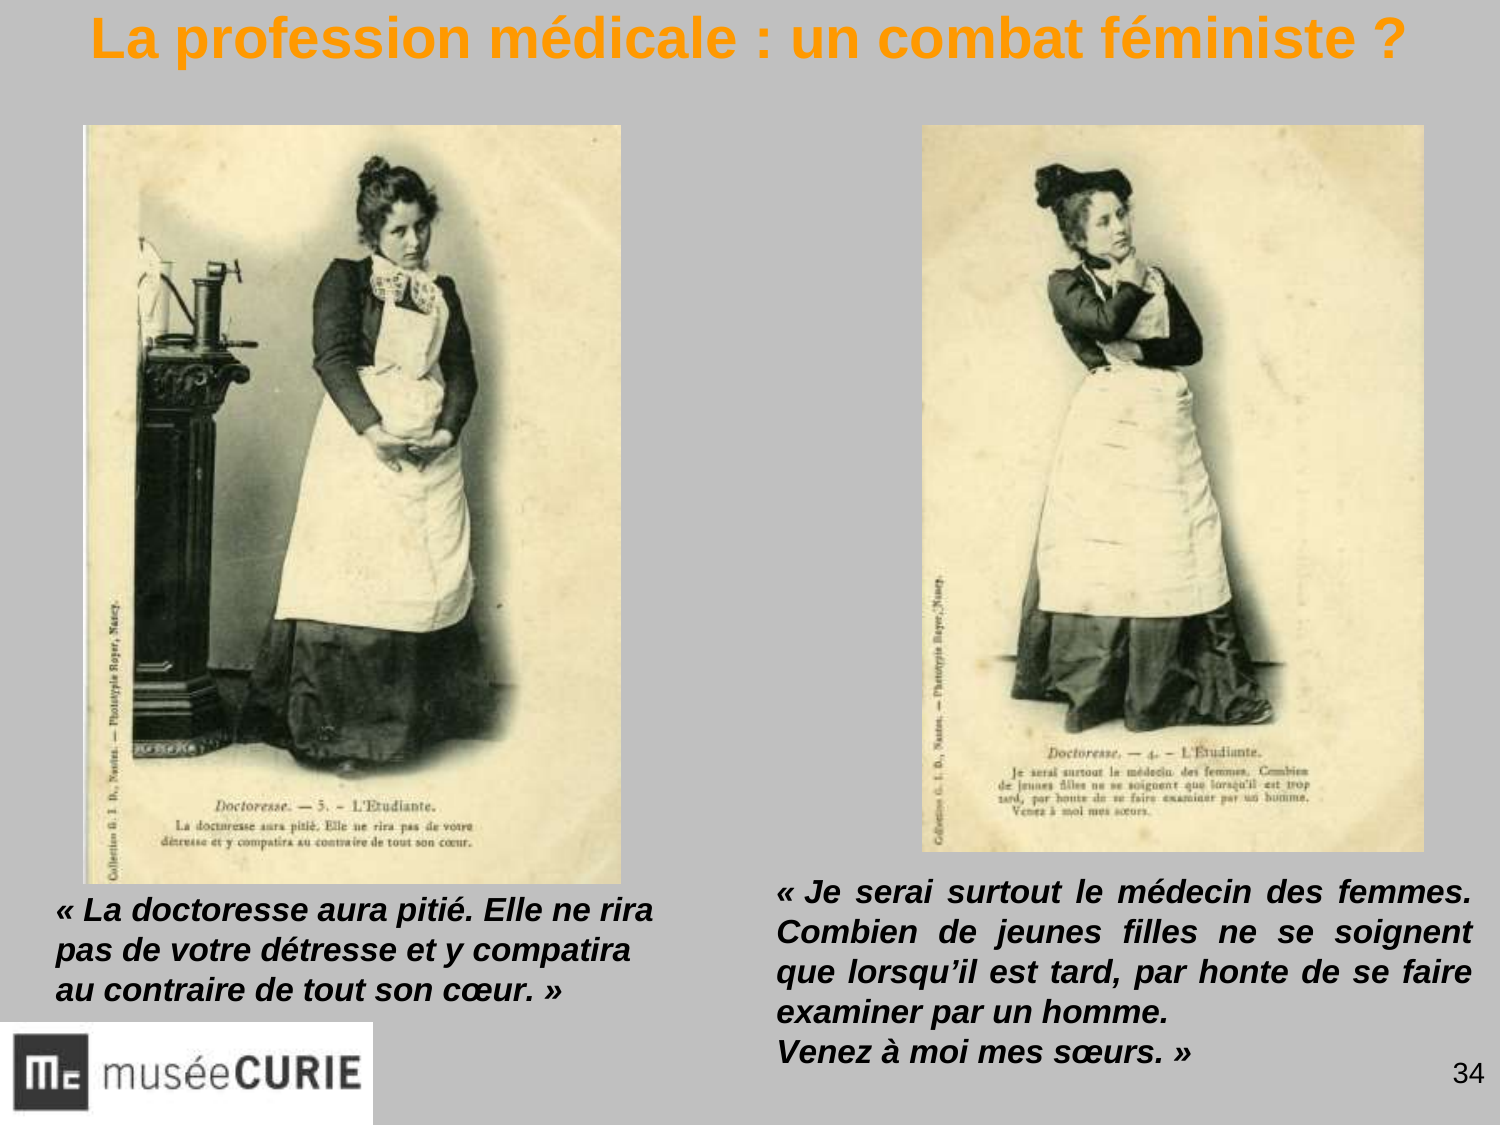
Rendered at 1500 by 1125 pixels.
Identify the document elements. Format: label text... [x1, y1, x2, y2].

picture [0, 1022, 373, 1125]
picture [83, 125, 621, 880]
picture [922, 125, 1424, 852]
text_box « Je serai surtout le médecin des femmes. Combien de jeunes filles ne se soignent que lorsqu’il est tard, par honte de se faire examiner par un homme. Venez à moi mes sœurs. » [761, 862, 1489, 1078]
text_box « La doctoresse aura pitié. Elle ne rira pas de votre détresse et y compatira au contraire de tout son cœur. » [41, 880, 686, 1017]
text_box La profession médicale : un combat féministe ? [41, 6, 1459, 78]
text_box <numéro> [1387, 1046, 1500, 1125]
